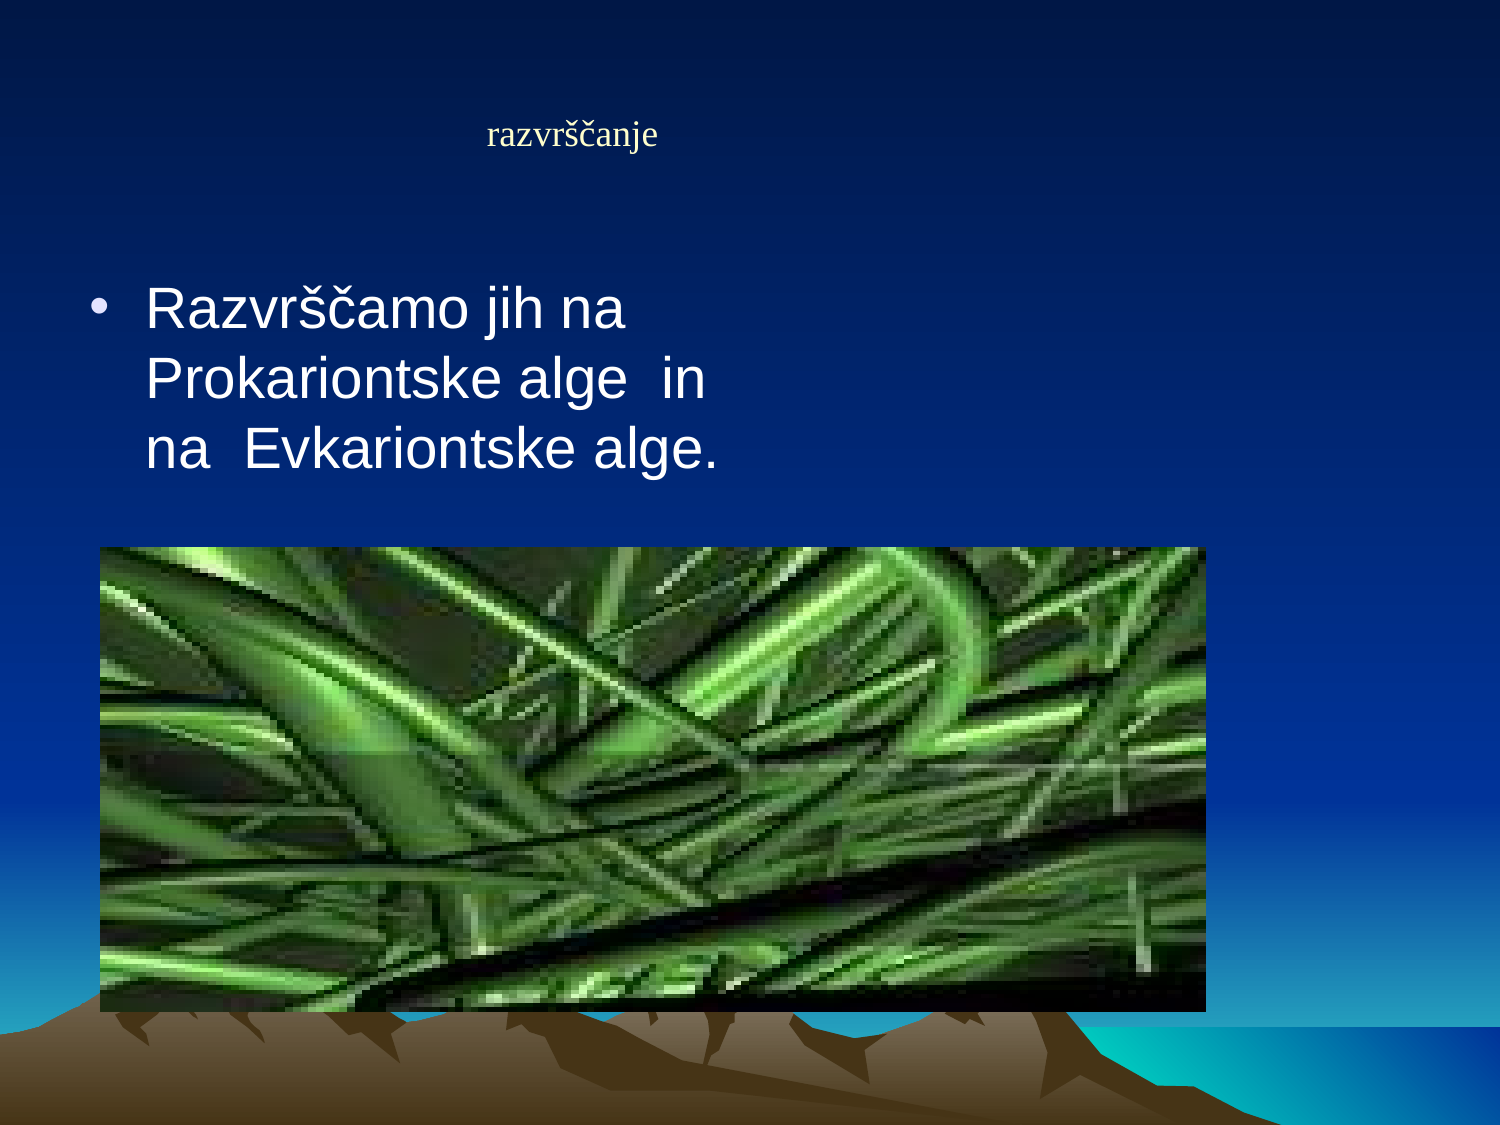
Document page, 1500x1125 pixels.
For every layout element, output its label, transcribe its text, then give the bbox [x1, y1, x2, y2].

text_box razvrščanje [147, 42, 999, 220]
list Razvrščamo jih na Prokariontske alge in na Evkariontske alge. [75, 262, 738, 916]
picture [100, 547, 1206, 1012]
